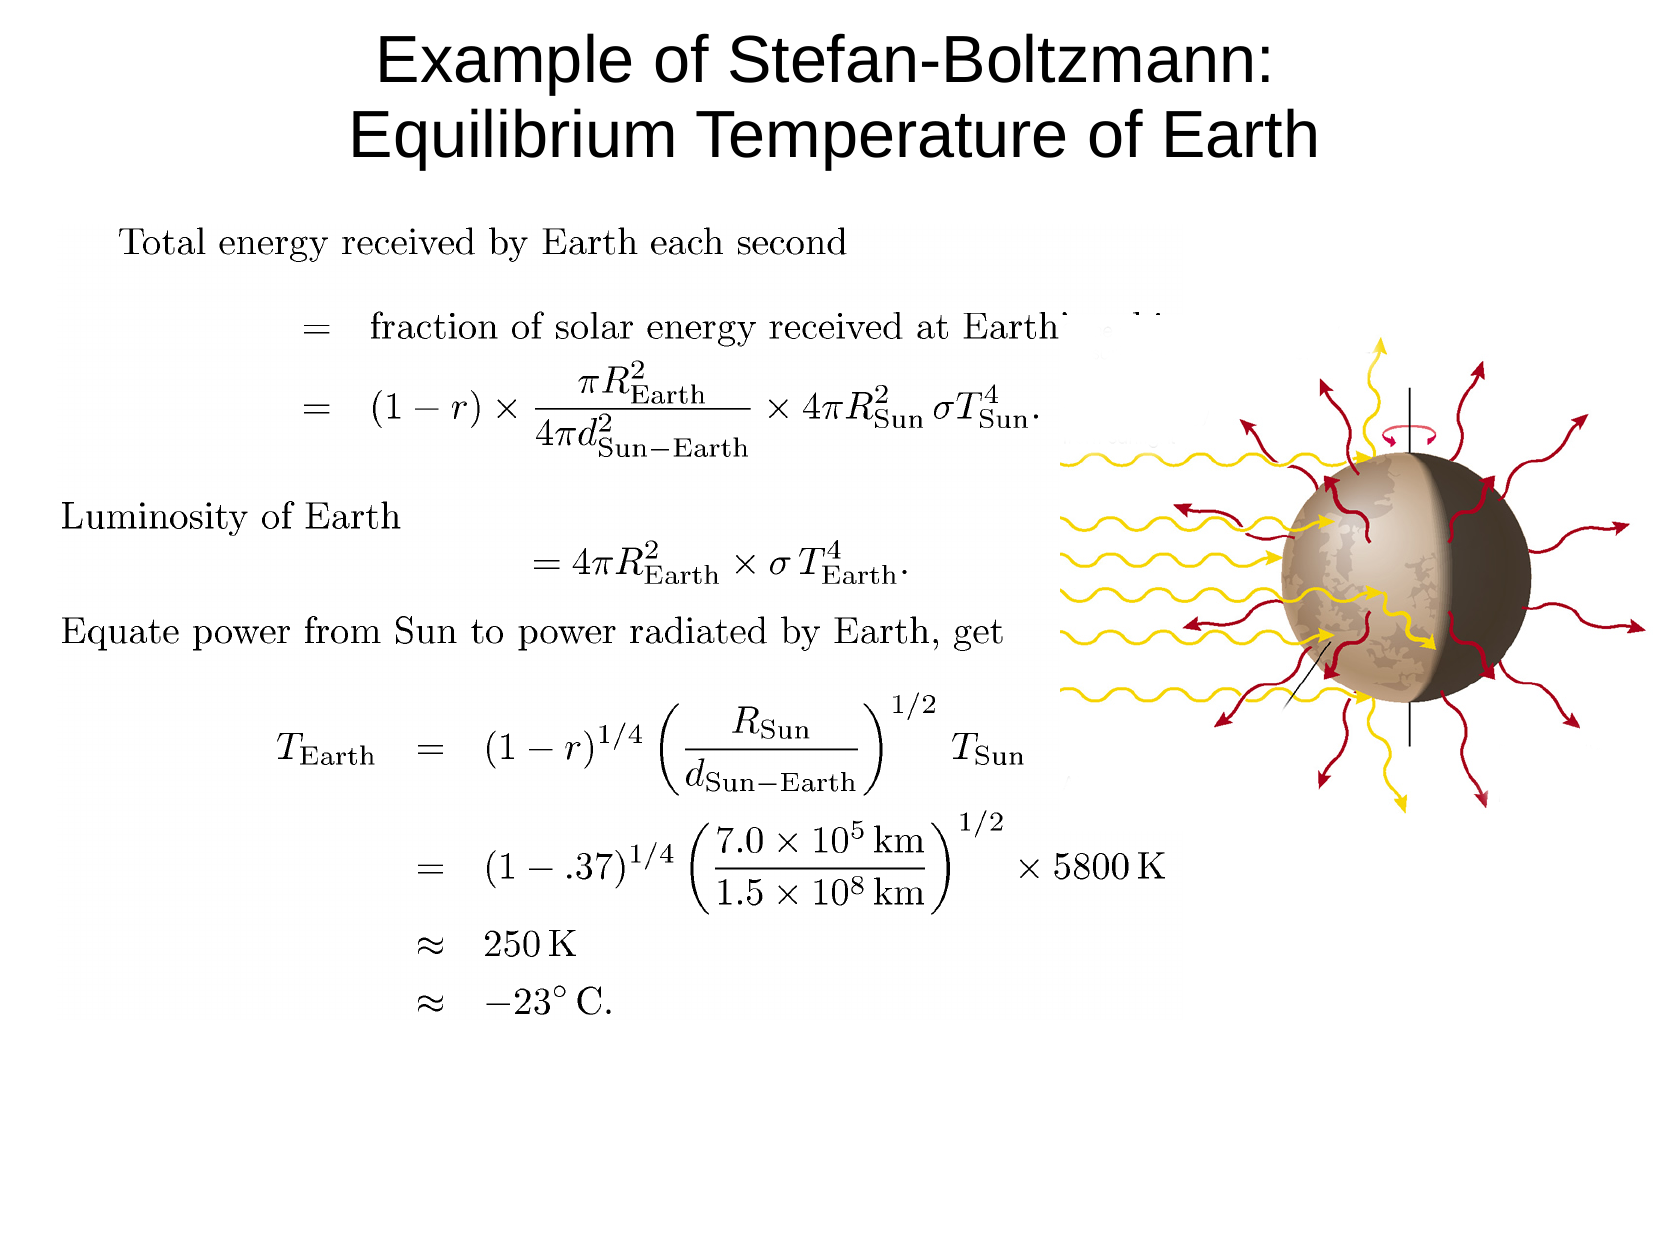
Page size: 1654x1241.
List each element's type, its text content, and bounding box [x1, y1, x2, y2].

title Example of Stefan-Boltzmann: Equilibrium Temperature of Earth [131, 0, 1538, 194]
chart [1060, 315, 1654, 831]
picture [57, 224, 1183, 1020]
